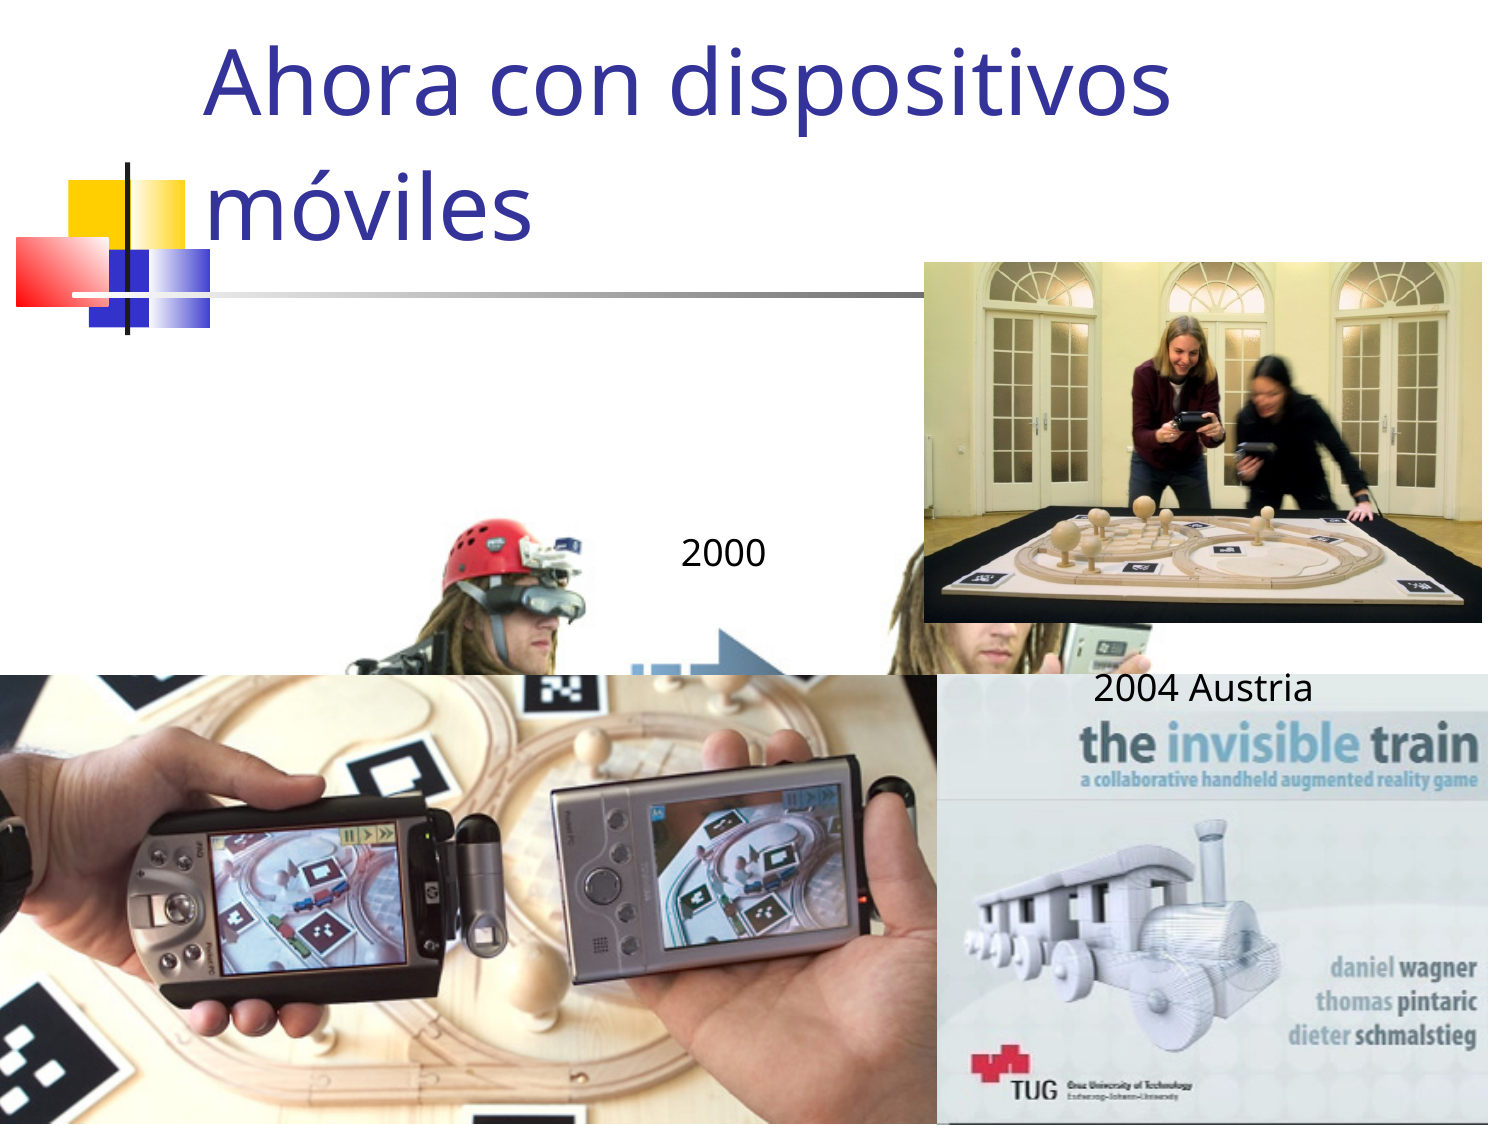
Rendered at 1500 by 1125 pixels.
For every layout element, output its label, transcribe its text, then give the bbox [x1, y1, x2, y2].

picture [0, 262, 1488, 1125]
title Ahora con dispositivos móviles [188, 35, 1269, 276]
text_box 2004 Austria [1078, 655, 1330, 717]
text_box 2000 [666, 521, 782, 583]
